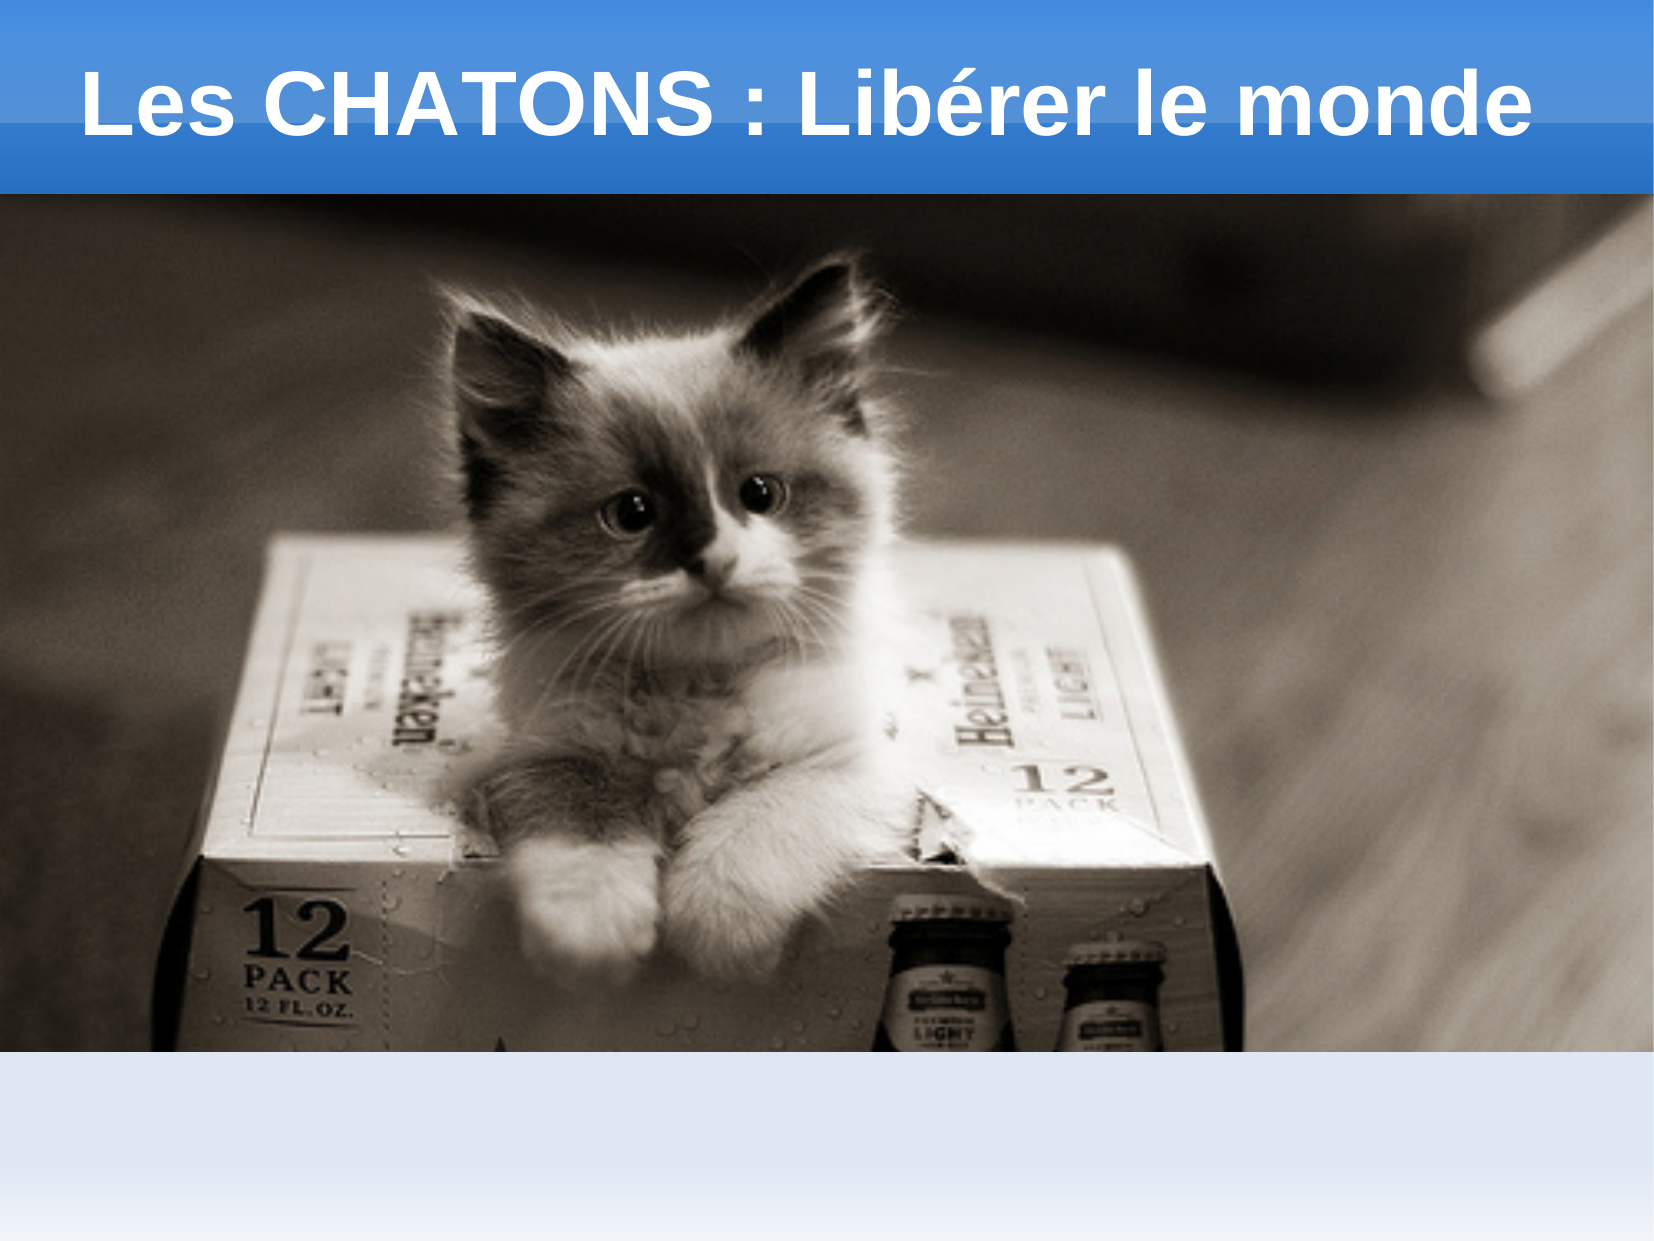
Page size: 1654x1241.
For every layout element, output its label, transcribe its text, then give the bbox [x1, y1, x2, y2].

picture [0, 0, 1654, 1241]
title Les CHATONS : Libérer le monde [76, 0, 1565, 194]
